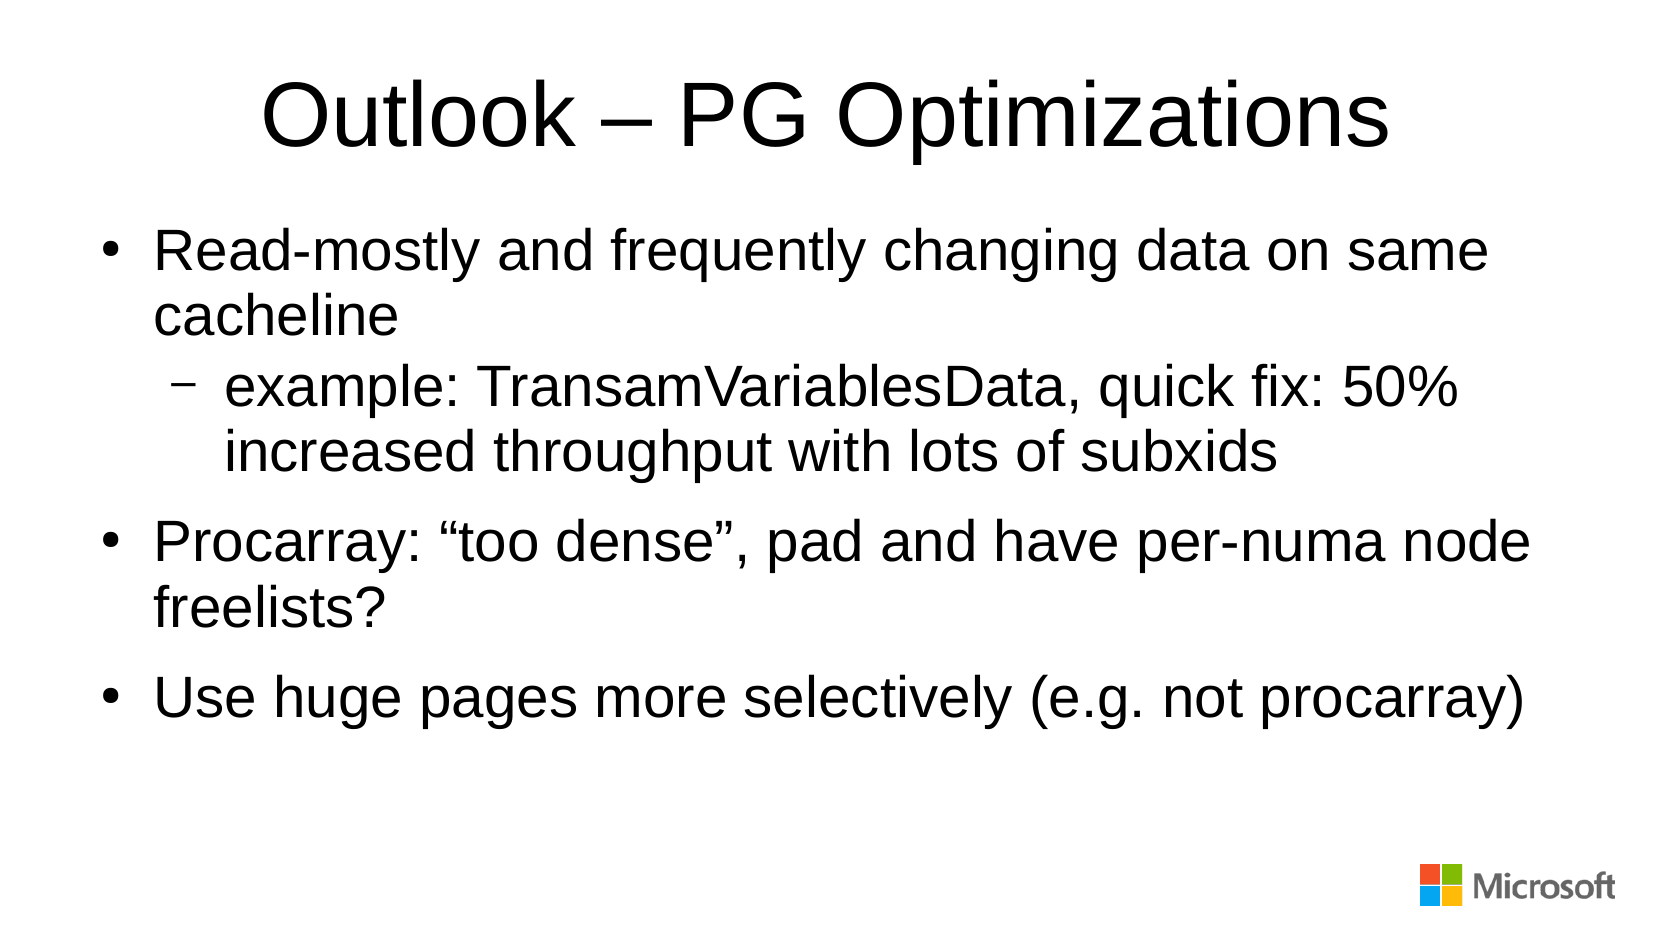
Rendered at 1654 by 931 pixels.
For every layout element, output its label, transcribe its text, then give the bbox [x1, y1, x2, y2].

picture [1420, 864, 1615, 906]
list Read-mostly and frequently changing data on same cacheline example: TransamVariablesData, quick fix: 50% increased throughput with lots of subxids Procarray: “too dense”, pad and have per-numa node freelists? Use huge pages more selectively (e.g. not procarray) [82, 217, 1571, 757]
title Outlook – PG Optimizations [82, 37, 1571, 193]
